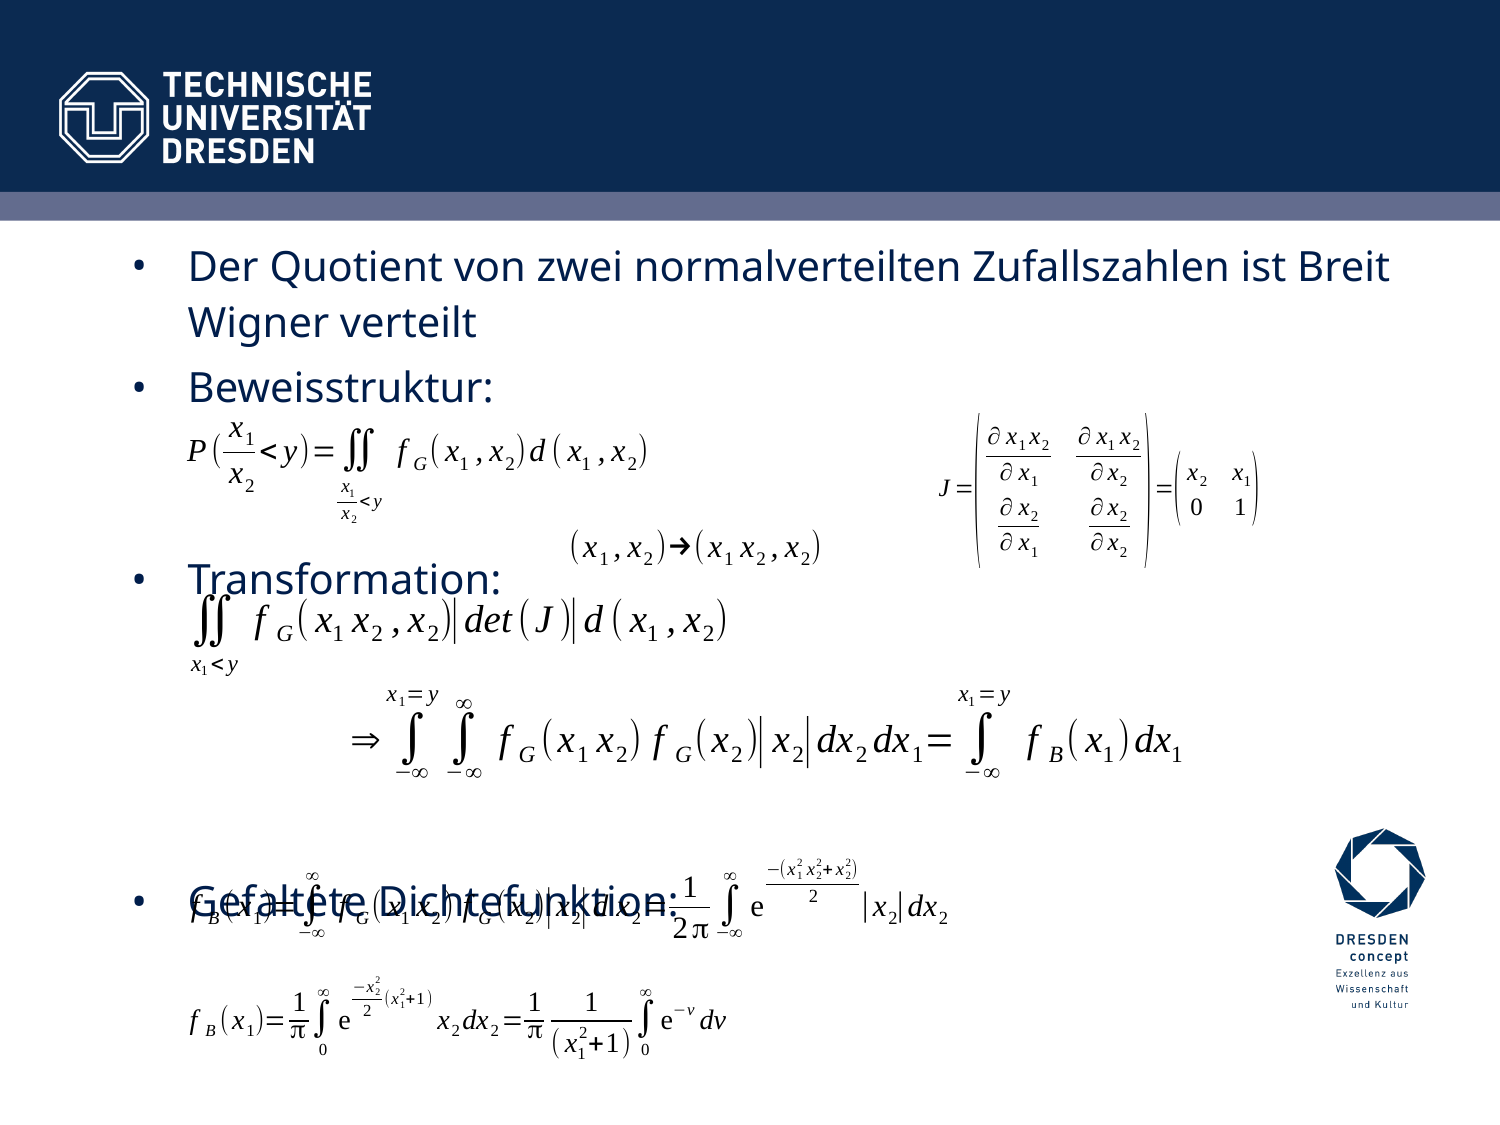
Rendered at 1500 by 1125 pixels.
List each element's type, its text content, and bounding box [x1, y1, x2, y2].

chart [178, 590, 1193, 780]
chart [177, 409, 831, 571]
picture [58, 71, 371, 164]
chart [177, 856, 955, 945]
picture [1328, 822, 1430, 1016]
chart [177, 974, 734, 1063]
list Der Quotient von zwei normalverteilten Zufallszahlen ist Breit Wigner verteilt Beweisstruktur: Transformation: Gefaltete Dichtefunktion: [75, 236, 1425, 916]
chart [930, 413, 1270, 568]
